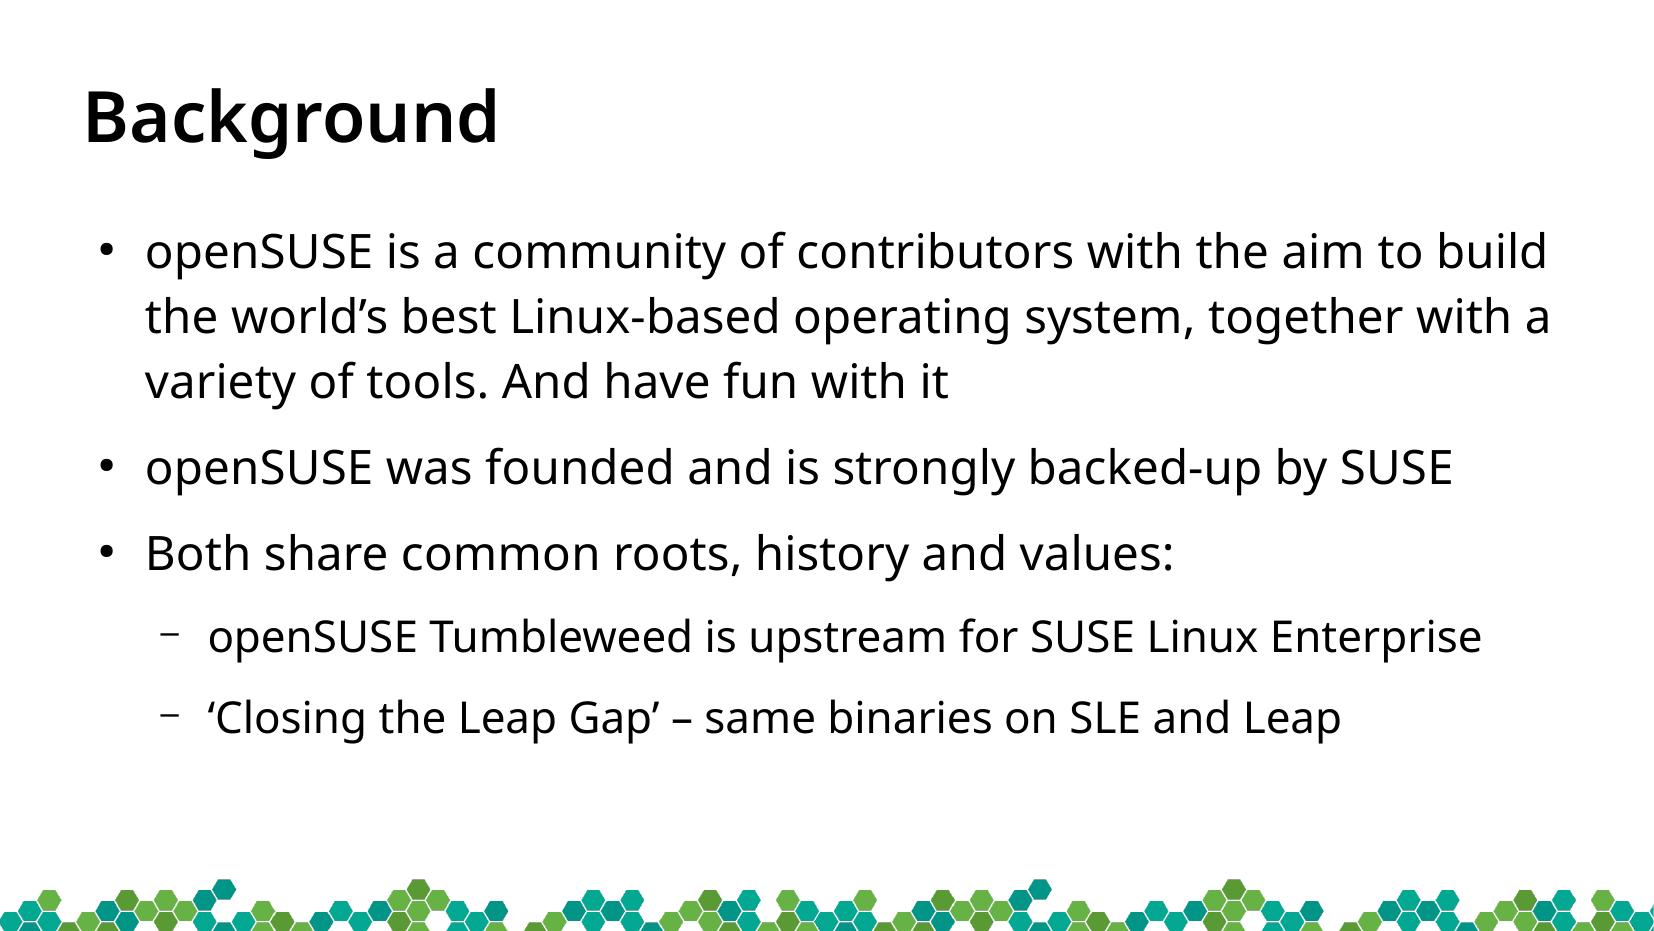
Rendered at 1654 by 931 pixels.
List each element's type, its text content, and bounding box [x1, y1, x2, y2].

picture [0, 871, 1654, 931]
list openSUSE is a community of contributors with the aim to build the world’s best Linux-based operating system, together with a variety of tools. And have fun with it openSUSE was founded and is strongly backed-up by SUSE Both share common roots, history and values: openSUSE Tumbleweed is upstream for SUSE Linux Enterprise ‘Closing the Leap Gap’ – same binaries on SLE and Leap [82, 217, 1571, 758]
title Background [82, 37, 1571, 193]
